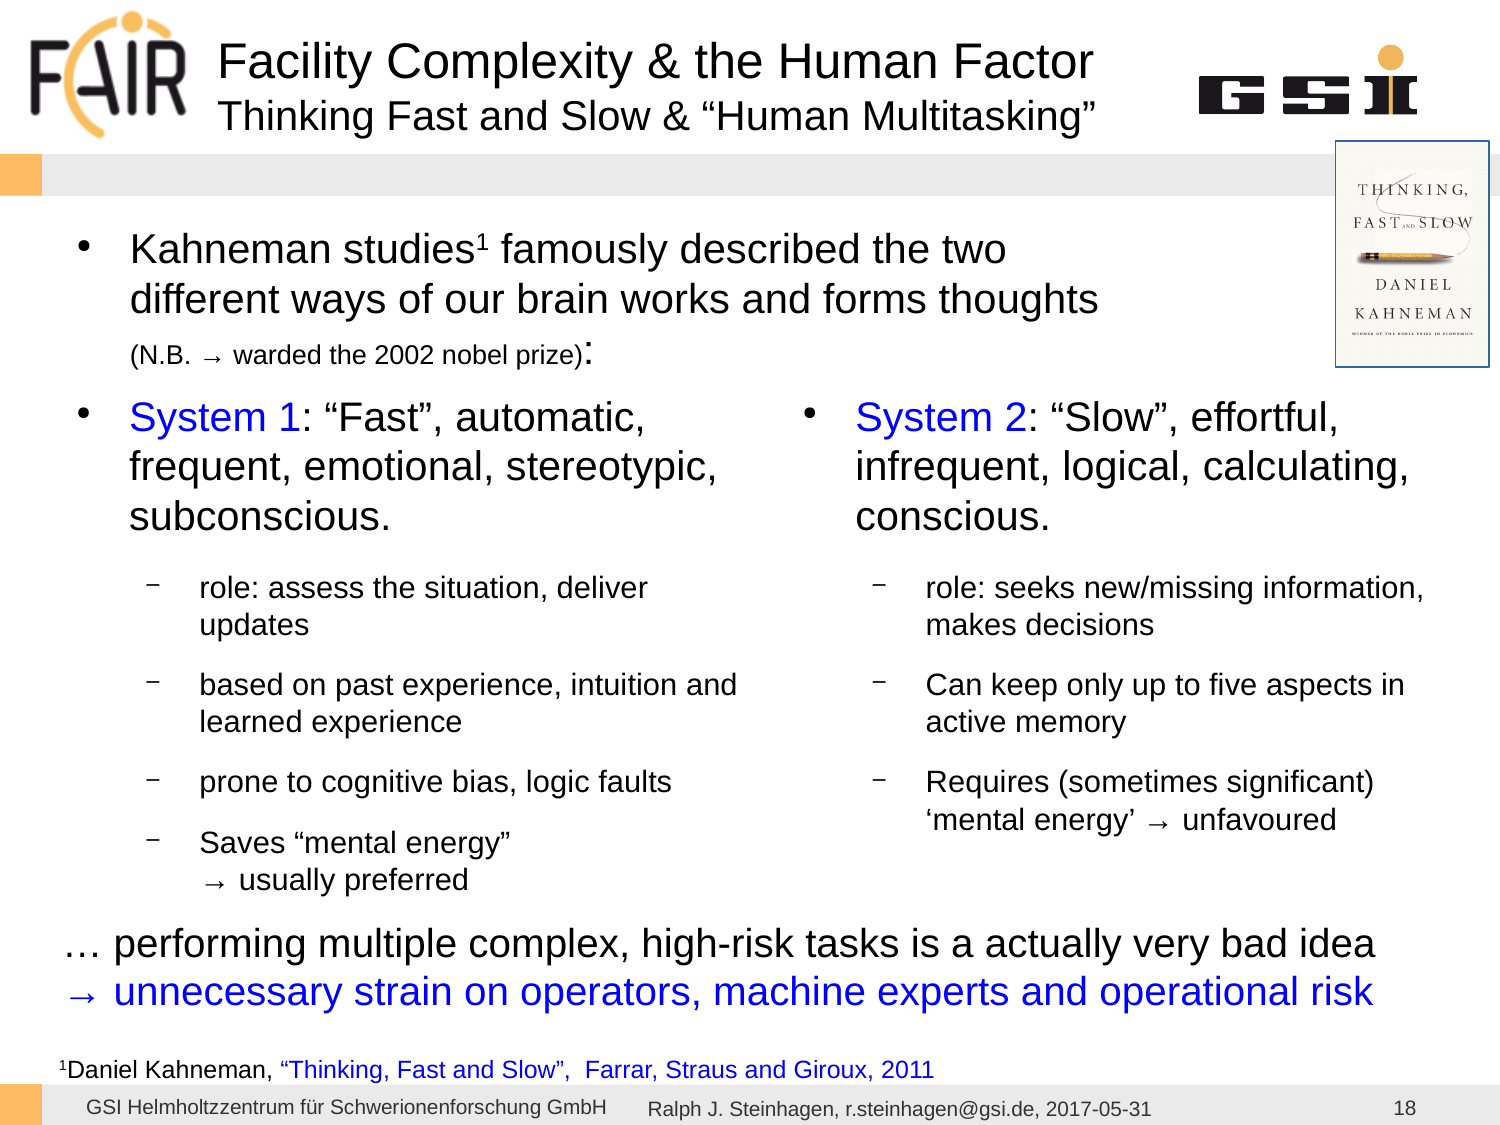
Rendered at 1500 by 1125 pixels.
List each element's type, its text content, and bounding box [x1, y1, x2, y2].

picture [1336, 141, 1489, 367]
list Kahneman studies1 famously described the two different ways of our brain works and forms thoughts (N.B. → warded the 2002 nobel prize): [58, 222, 1193, 390]
title Facility Complexity & the Human Factor Thinking Fast and Slow & “Human Multitasking” [217, 20, 1180, 147]
list System 1: “Fast”, automatic, frequent, emotional, stereotypic, subconscious. role: assess the situation, deliver updates based on past experience, intuition and learned experience prone to cognitive bias, logic faults Saves “mental energy” → usually preferred [58, 389, 751, 900]
text_box 1Daniel Kahneman, “Thinking, Fast and Slow”, Farrar, Straus and Giroux, 2011 [59, 1039, 1477, 1086]
picture [30, 9, 187, 141]
text_box … performing multiple complex, high-risk tasks is a actually very bad idea → unnecessary strain on operators, machine experts and operational risk [47, 909, 1465, 1022]
list System 2: “Slow”, effortful, infrequent, logical, calculating, conscious. role: seeks new/missing information, makes decisions Can keep only up to five aspects in active memory Requires (sometimes significant) ‘mental energy’ → unfavoured [785, 389, 1477, 838]
picture [1197, 42, 1419, 117]
